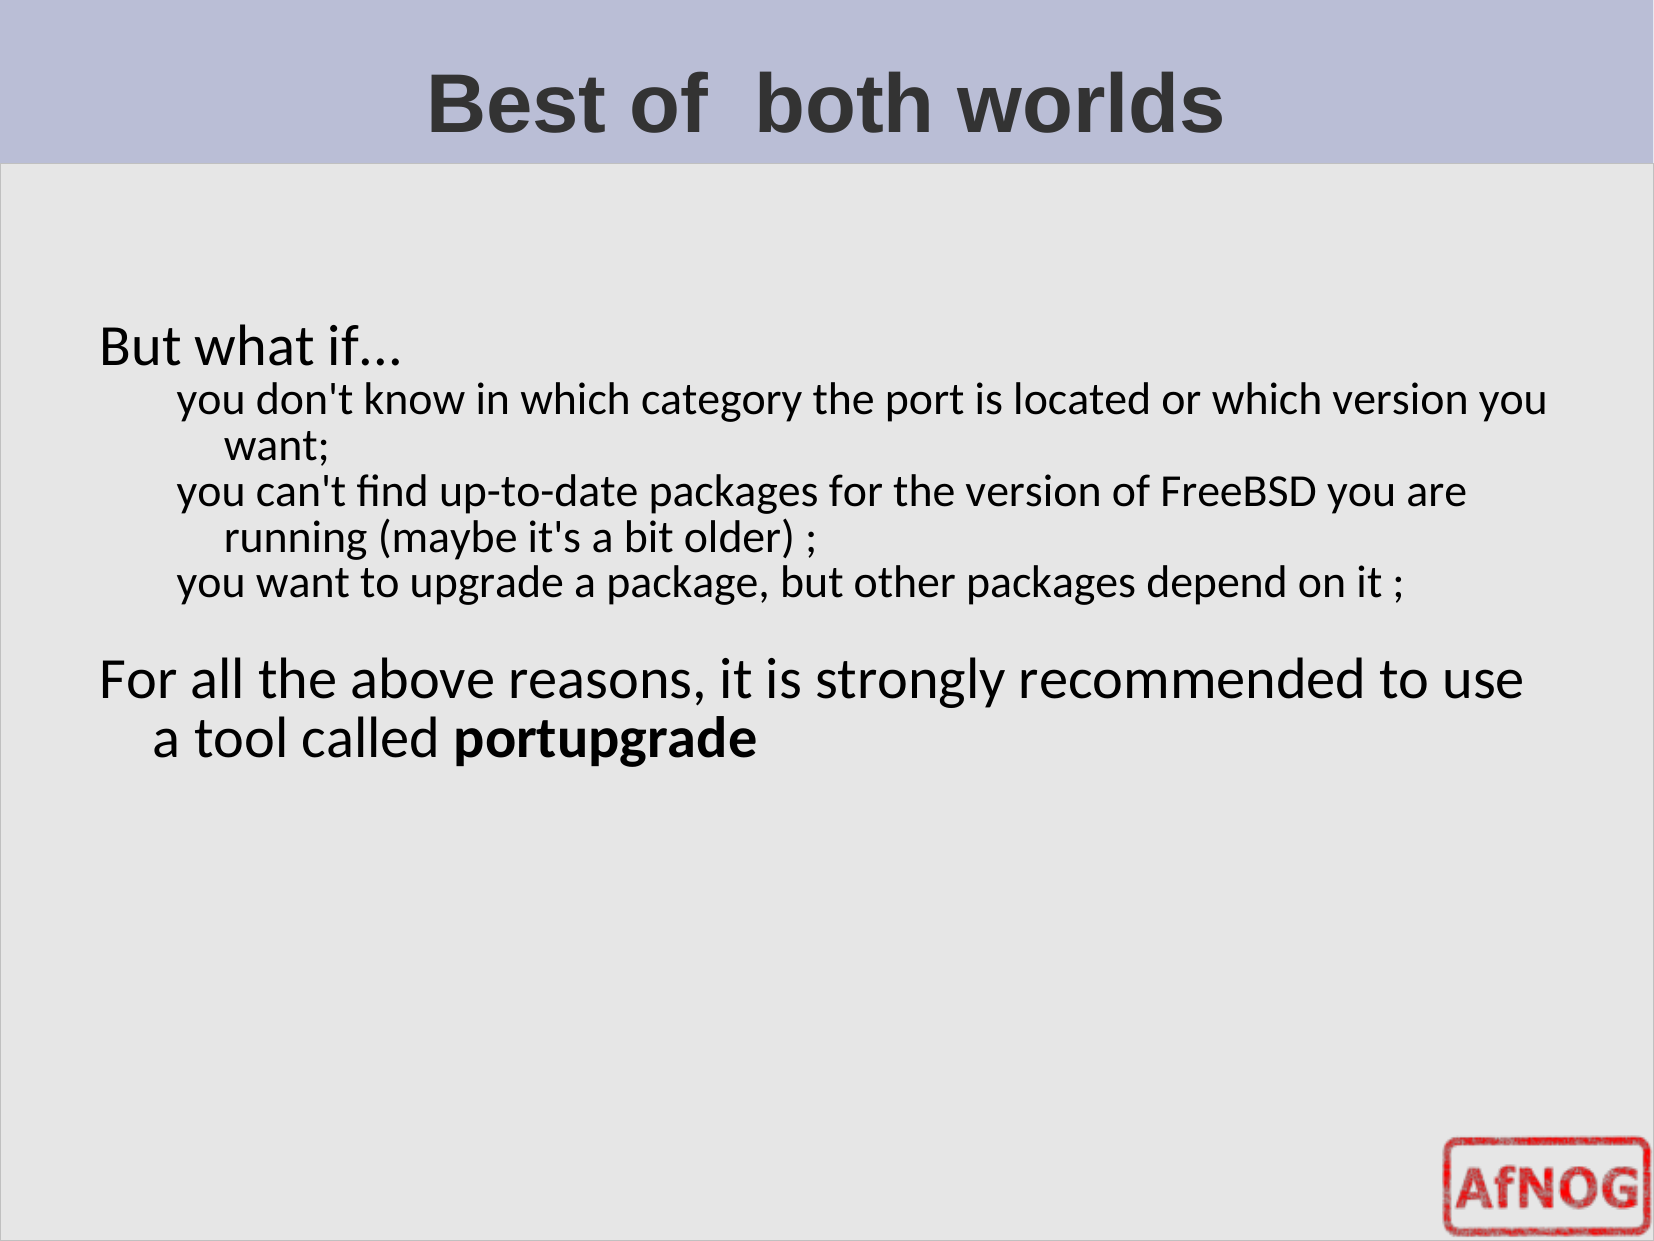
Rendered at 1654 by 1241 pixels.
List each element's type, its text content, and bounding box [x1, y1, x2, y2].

title Best of both worlds [0, 0, 1654, 208]
picture [1441, 1134, 1654, 1241]
list But what if... you don't know in which category the port is located or which version you want; you can't find up-to-date packages for the version of FreeBSD you are running (maybe it's a bit older) ; you want to upgrade a package, but other packages depend on it ; For all the above reasons, it is strongly recommended to use a tool called portupgrade [82, 322, 1561, 1132]
